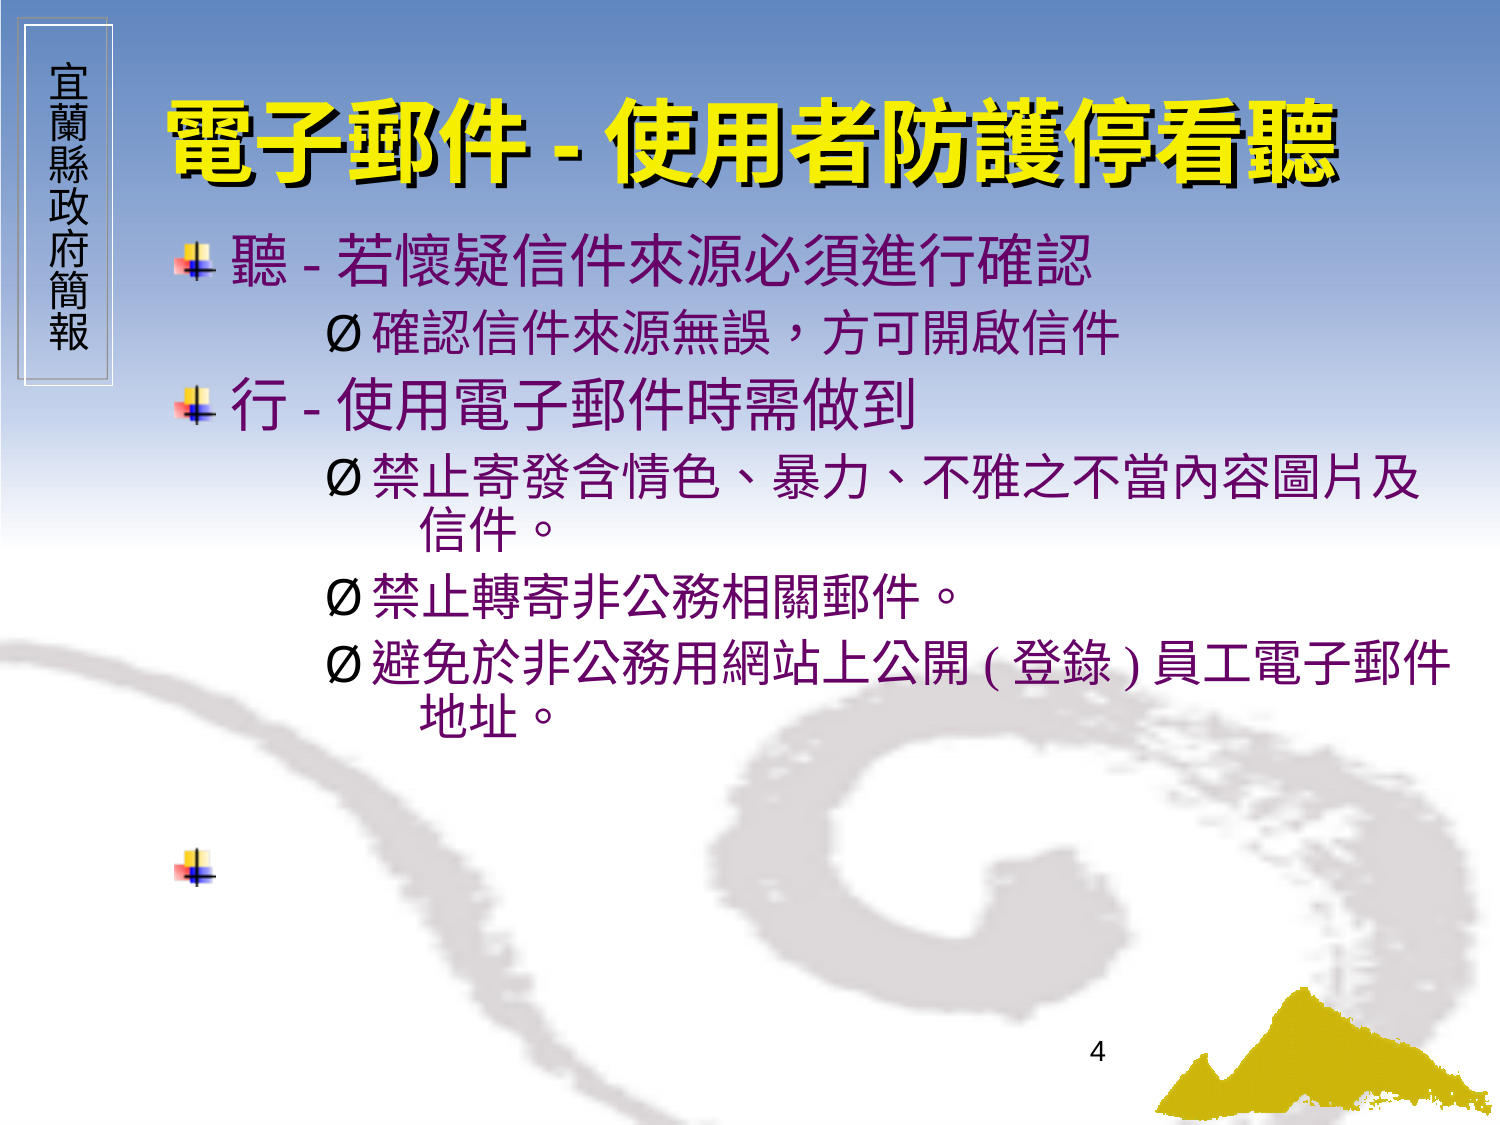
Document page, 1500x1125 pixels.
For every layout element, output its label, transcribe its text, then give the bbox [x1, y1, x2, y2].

text_box [1074, 1024, 1426, 1103]
title 電子郵件-使用者防護停看聽 [75, 45, 1426, 233]
list 聽-若懷疑信件來源必須進行確認 確認信件來源無誤，方可開啟信件 行-使用電子郵件時需做到 禁止寄發含情色、暴力、不雅之不當內容圖片及信件。 禁止轉寄非公務相關郵件。 避免於非公務用網站上公開(登錄)員工電子郵件地址。 [159, 224, 1476, 1005]
